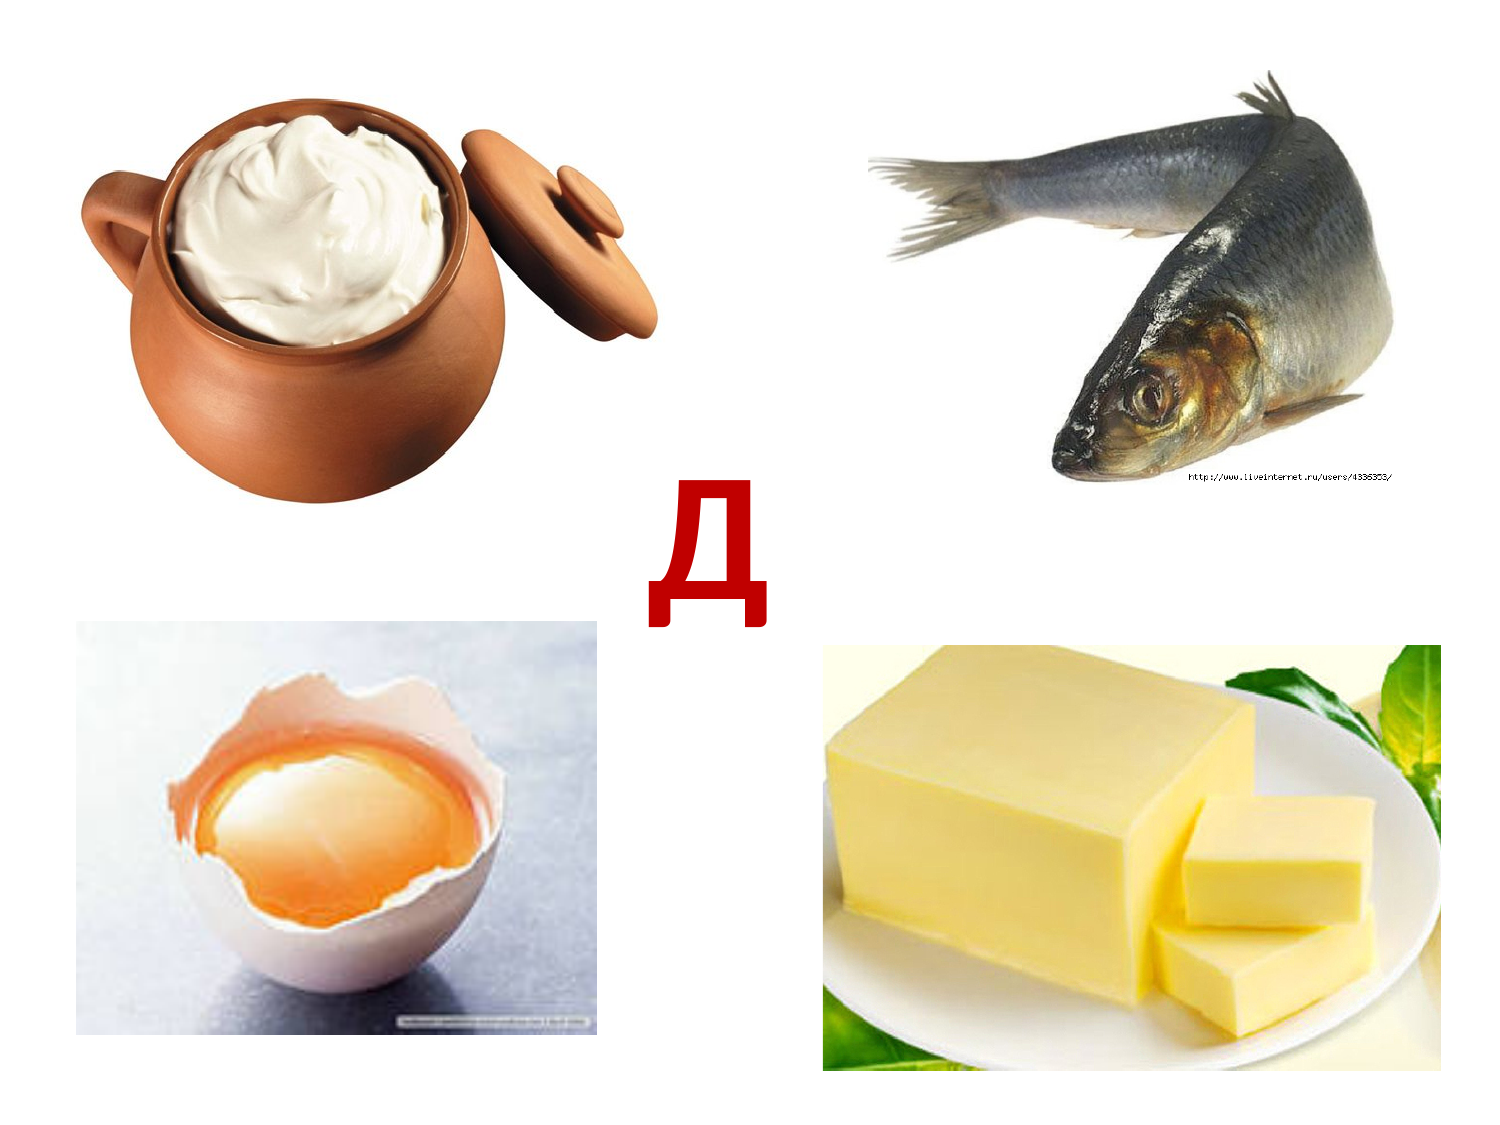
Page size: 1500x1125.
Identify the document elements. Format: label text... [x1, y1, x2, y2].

title Д [596, 408, 823, 646]
picture [50, 30, 680, 524]
picture [868, 70, 1396, 485]
picture [822, 645, 1441, 1071]
picture [76, 621, 597, 1035]
